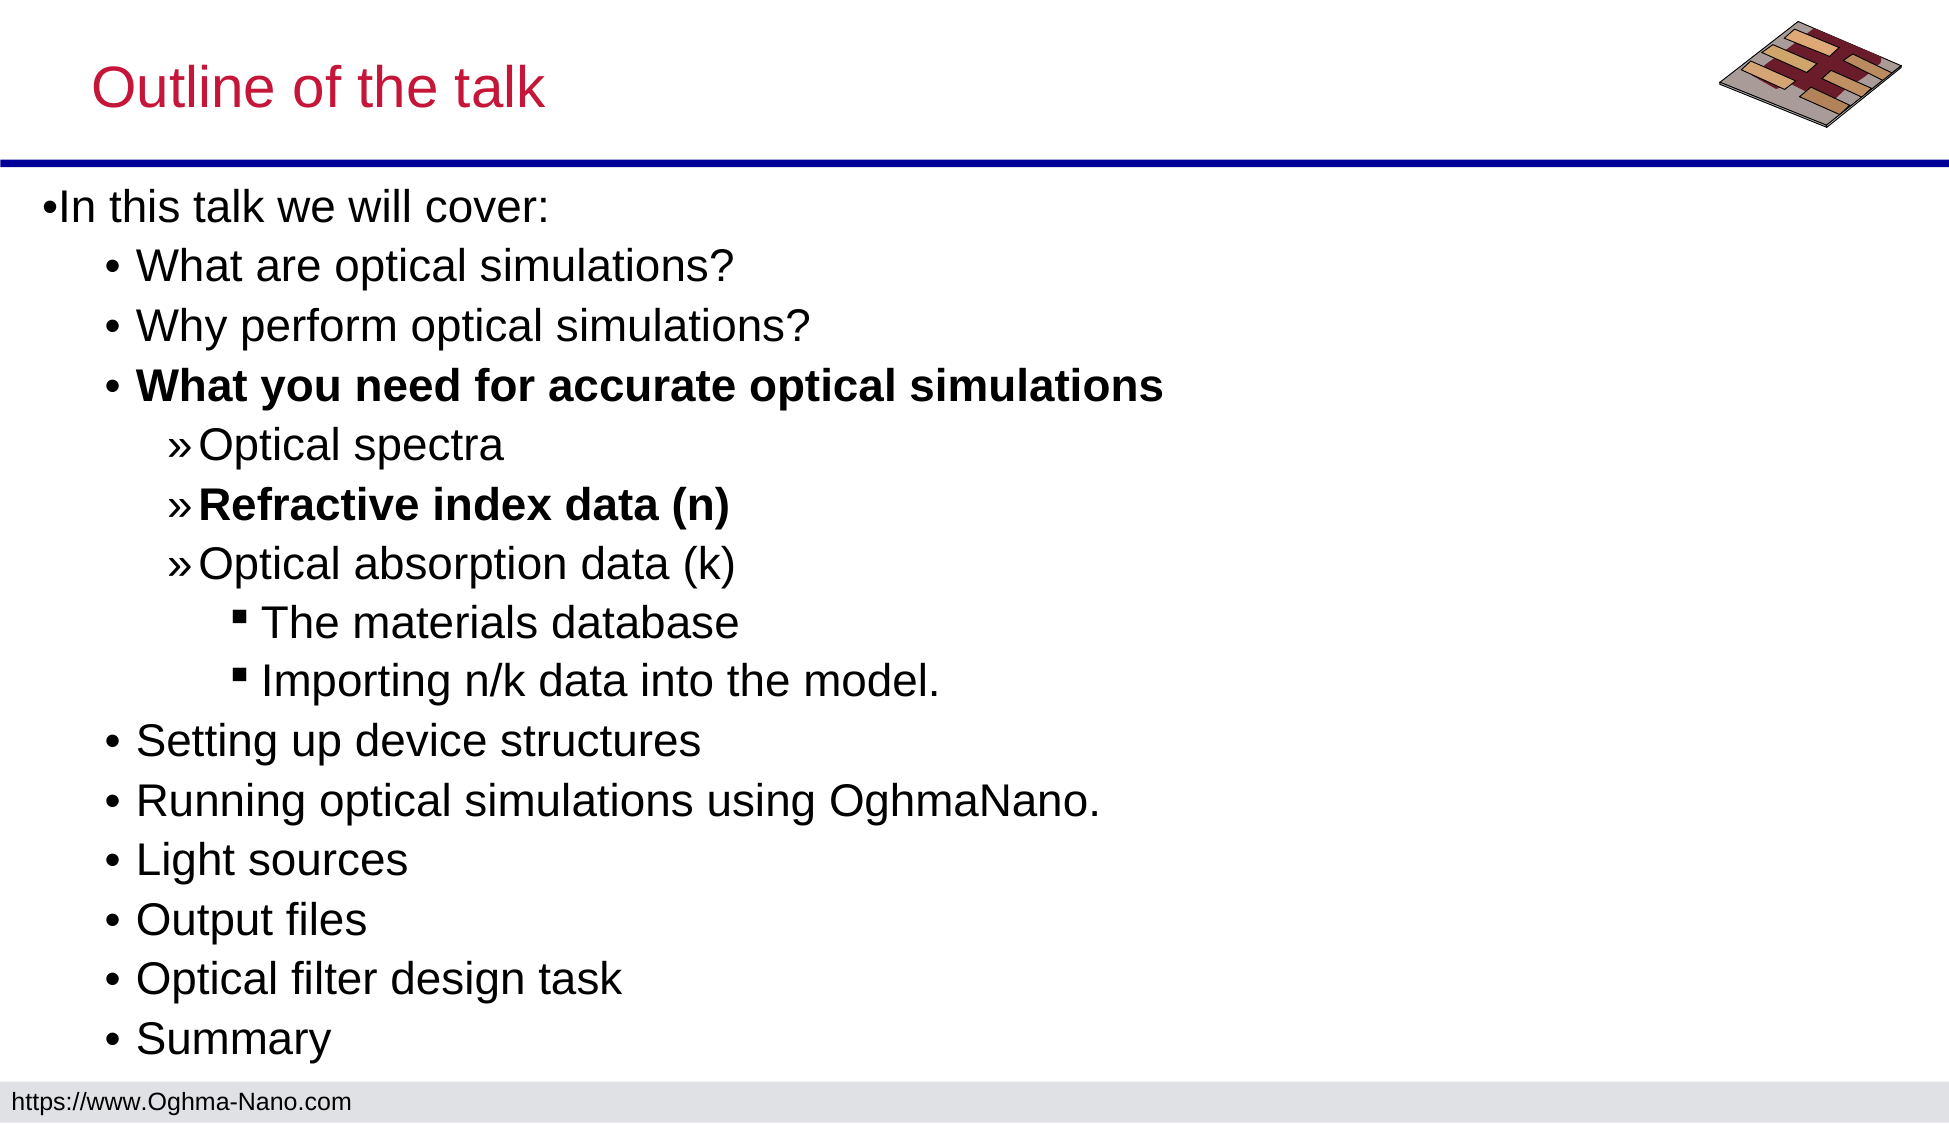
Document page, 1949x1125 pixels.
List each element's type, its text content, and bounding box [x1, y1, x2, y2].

list In this talk we will cover: What are optical simulations? Why perform optical simulations? What you need for accurate optical simulations Optical spectra Refractive index data (n) Optical absorption data (k) The materials database Importing n/k data into the model. Setting up device structures Running optical simulations using OghmaNano. Light sources Output files Optical filter design task Summary [42, 180, 1650, 1065]
title Outline of the talk [76, 34, 1685, 140]
